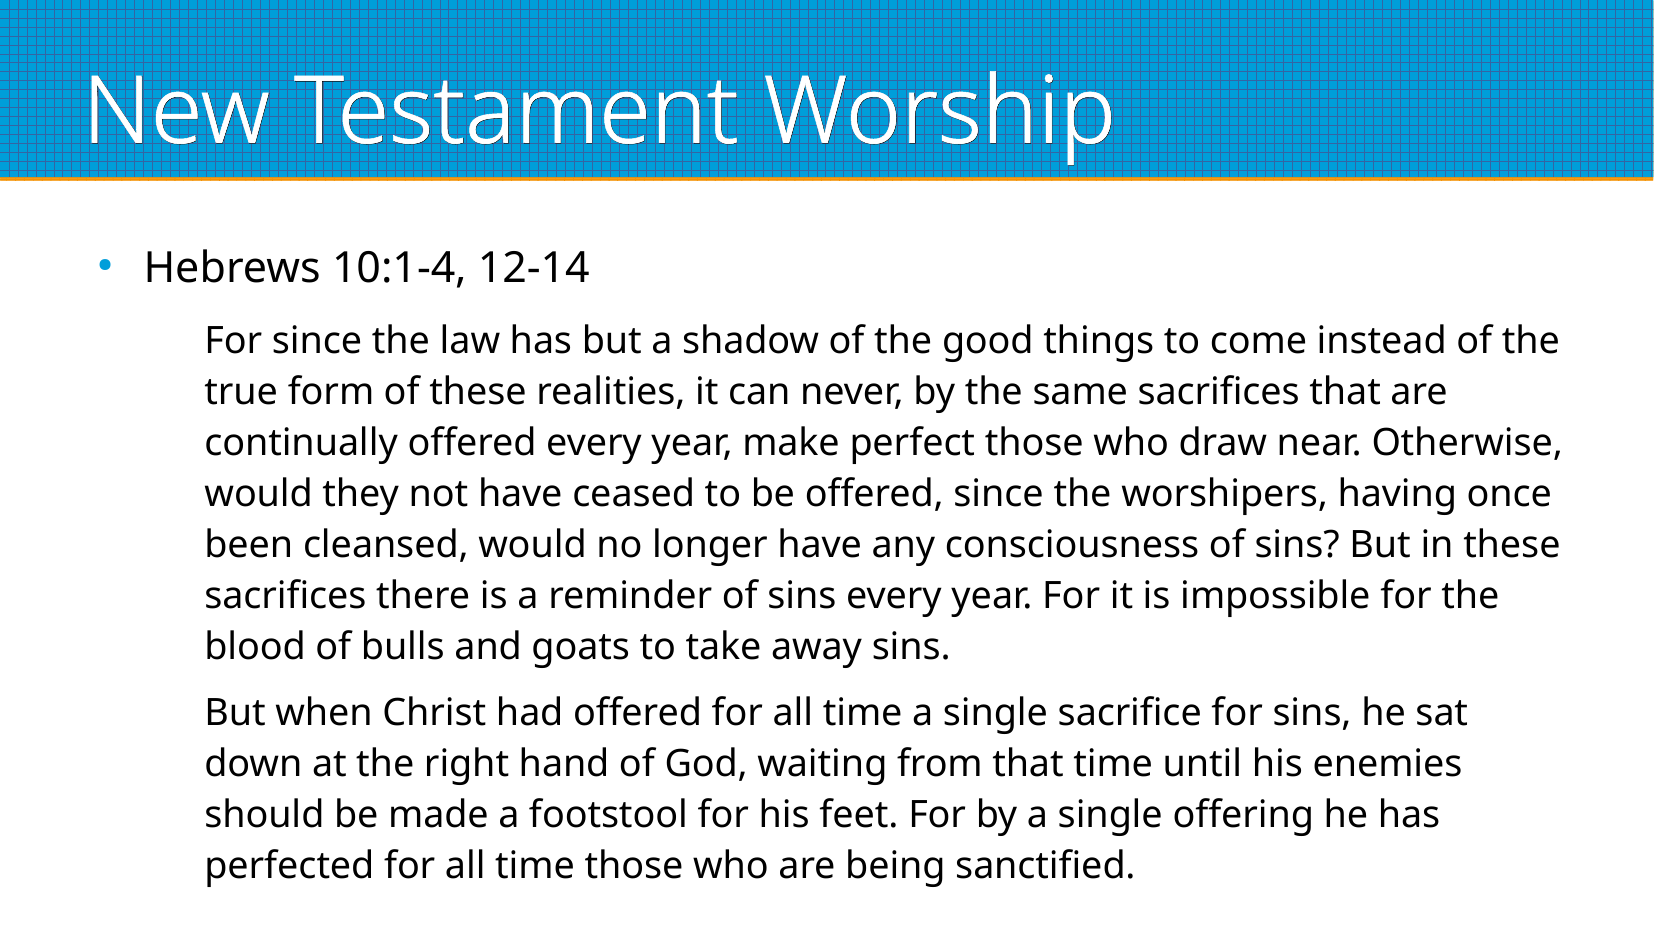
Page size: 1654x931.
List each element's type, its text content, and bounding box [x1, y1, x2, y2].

title New Testament Worship [82, 14, 1571, 171]
list Hebrews 10:1-4, 12-14 For since the law has but a shadow of the good things to come instead of the true form of these realities, it can never, by the same sacrifices that are continually offered every year, make perfect those who draw near. Otherwise, would they not have ceased to be offered, since the worshipers, having once been cleansed, would no longer have any consciousness of sins? But in these sacrifices there is a reminder of sins every year. For it is impossible for the blood of bulls and goats to take away sins. But when Christ had offered for all time a single sacrifice for sins, he sat down at the right hand of God, waiting from that time until his enemies should be made a footstool for his feet. For by a single offering he has perfected for all time those who are being sanctified. [82, 236, 1563, 901]
